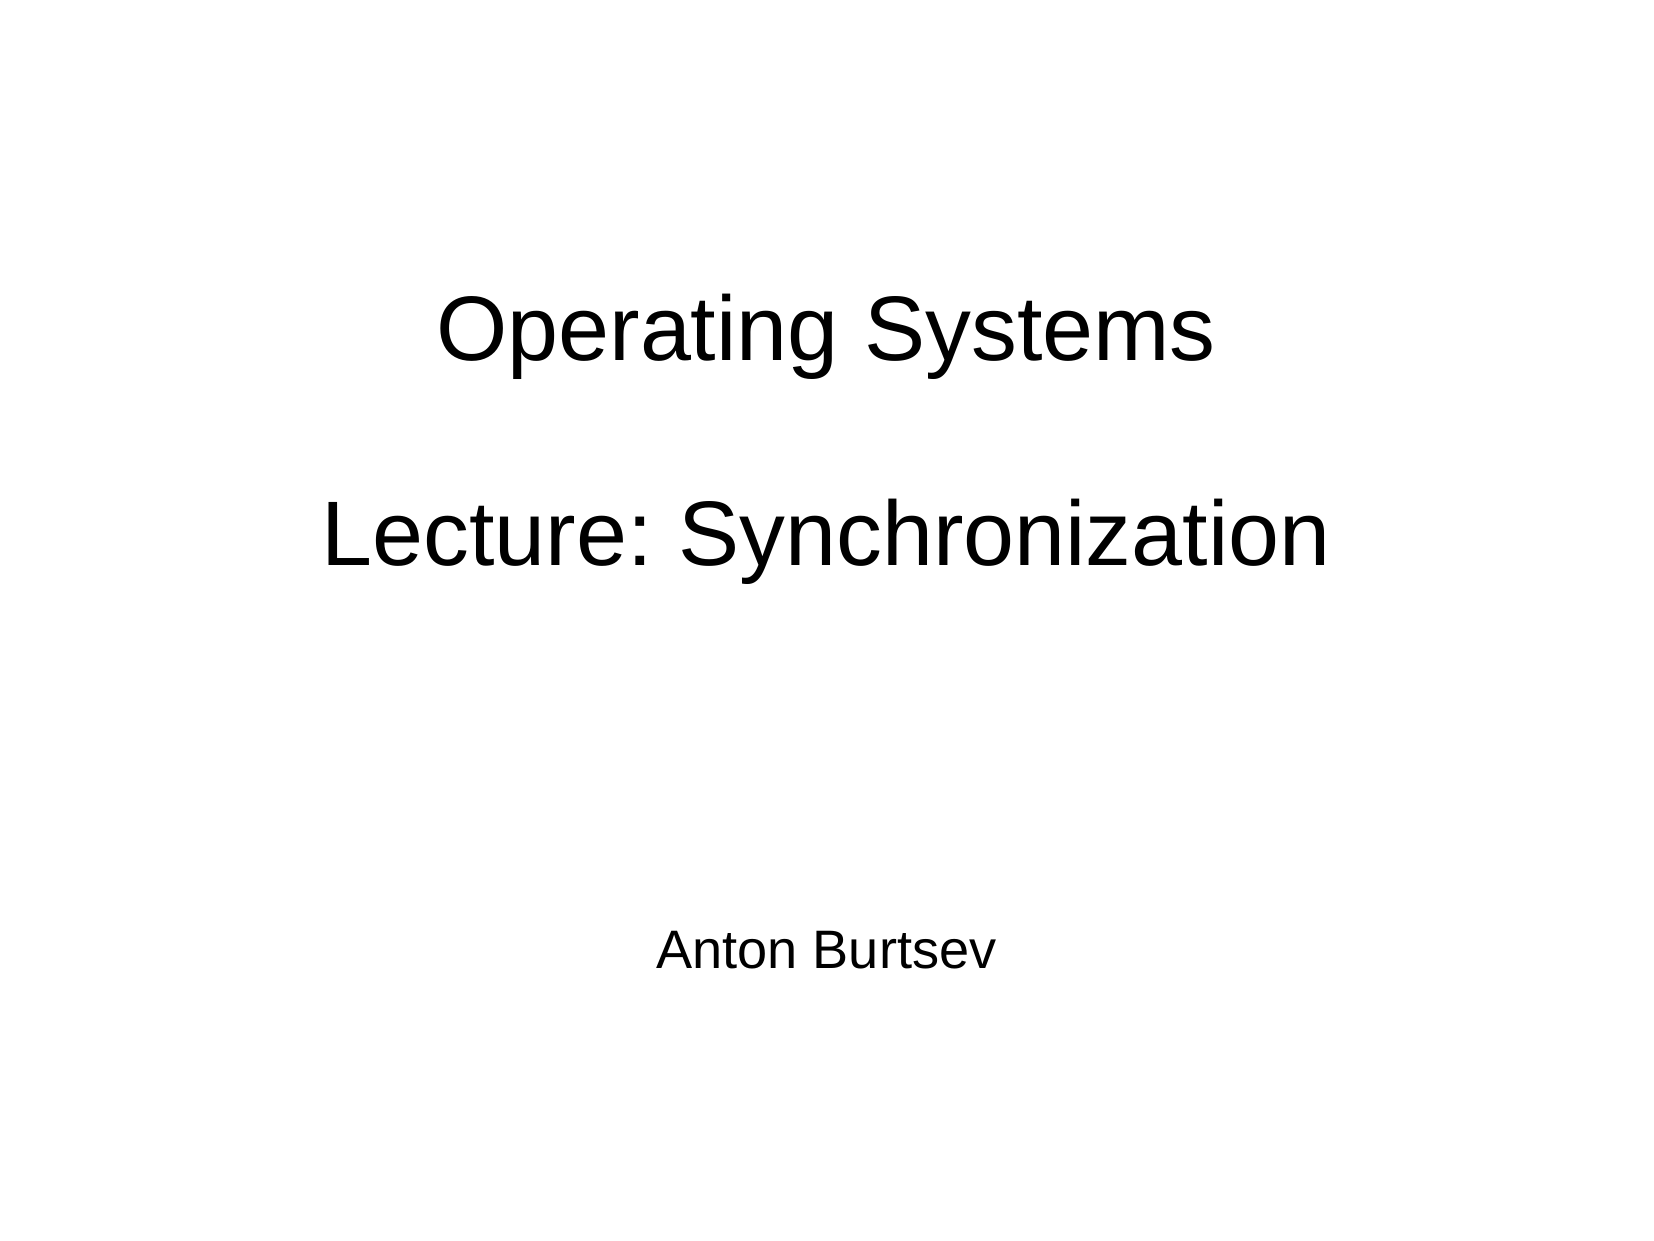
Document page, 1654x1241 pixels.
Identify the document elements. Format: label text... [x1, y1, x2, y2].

subtitle Anton Burtsev [82, 637, 1571, 1109]
title Operating Systems Lecture: Synchronization [82, 113, 1571, 637]
